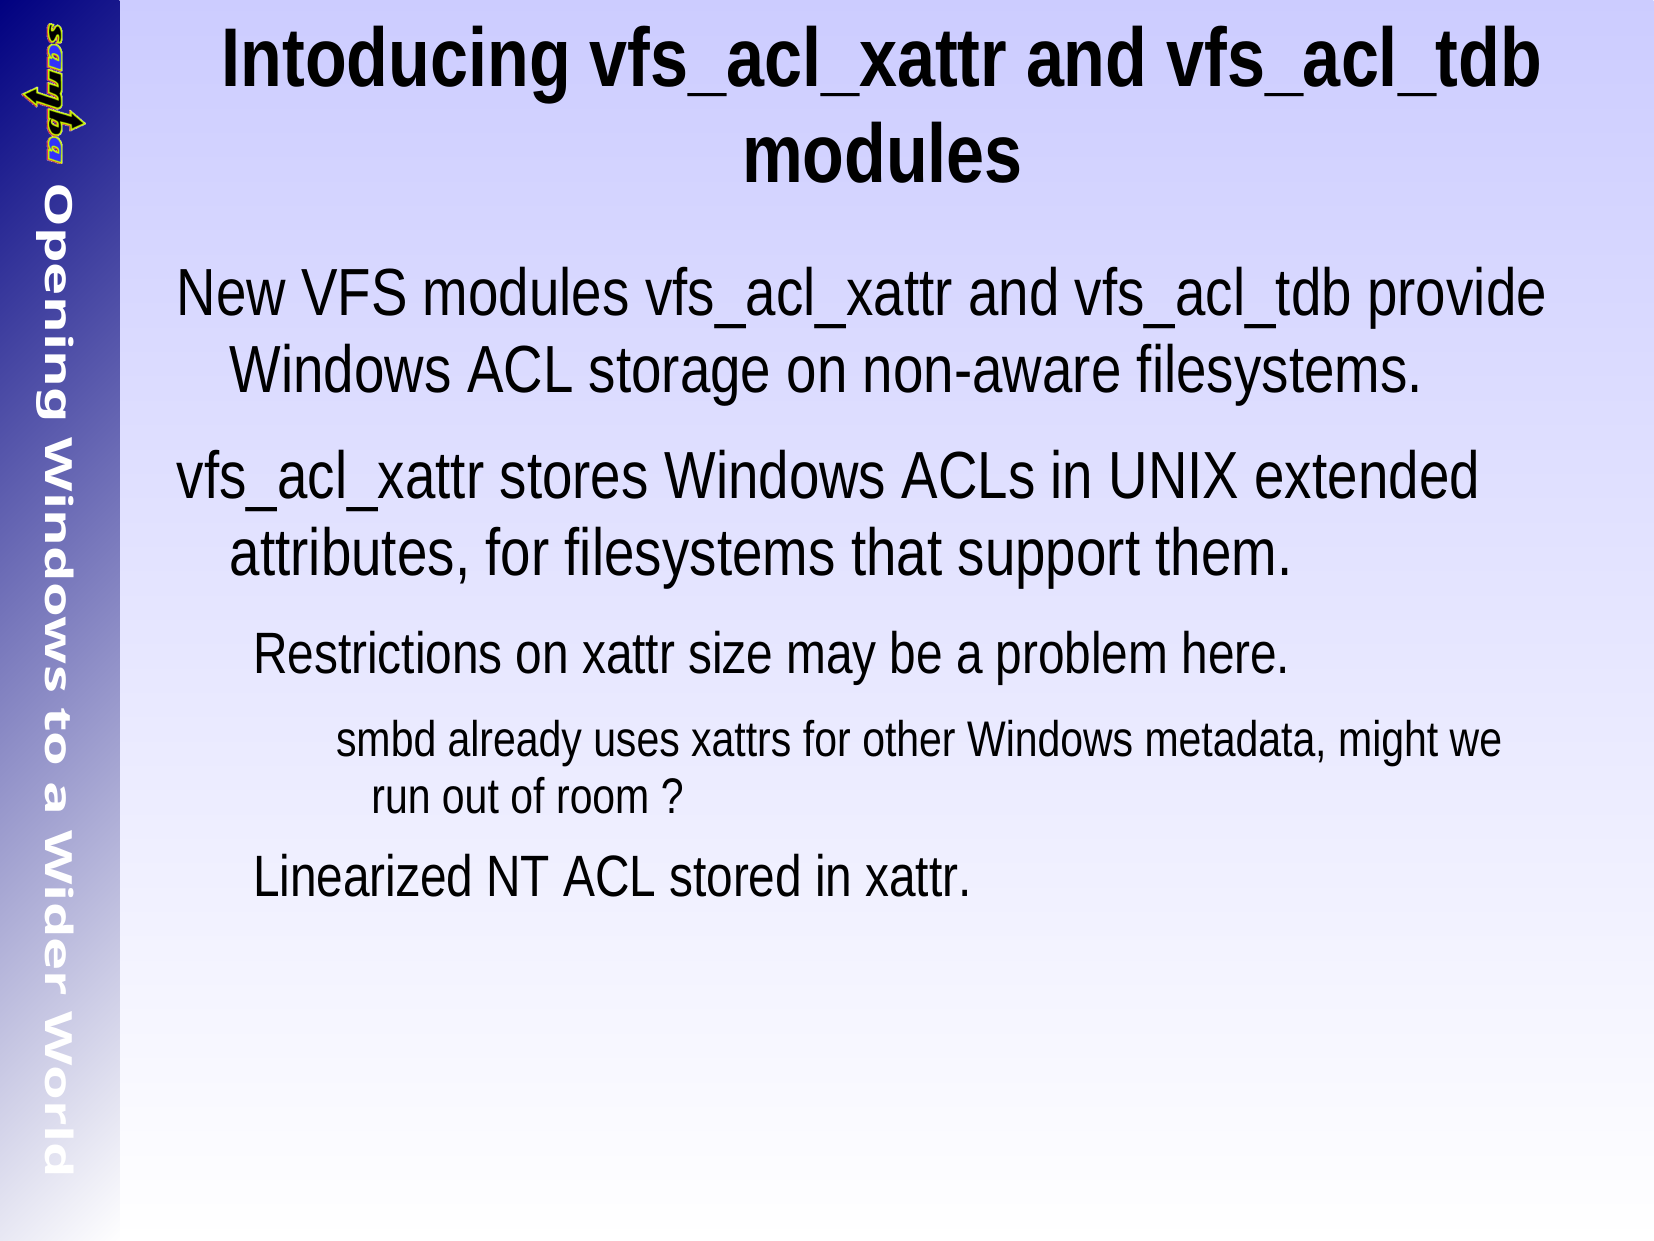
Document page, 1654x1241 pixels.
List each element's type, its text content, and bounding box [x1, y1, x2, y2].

picture [22, 24, 86, 164]
title Intoducing vfs_acl_xattr and vfs_acl_tdb modules [176, 7, 1589, 202]
list New VFS modules vfs_acl_xattr and vfs_acl_tdb provide Windows ACL storage on non-aware filesystems. vfs_acl_xattr stores Windows ACLs in UNIX extended attributes, for filesystems that support them. Restrictions on xattr size may be a problem here. smbd already uses xattrs for other Windows metadata, might we run out of room ? Linearized NT ACL stored in xattr. [158, 253, 1571, 1201]
